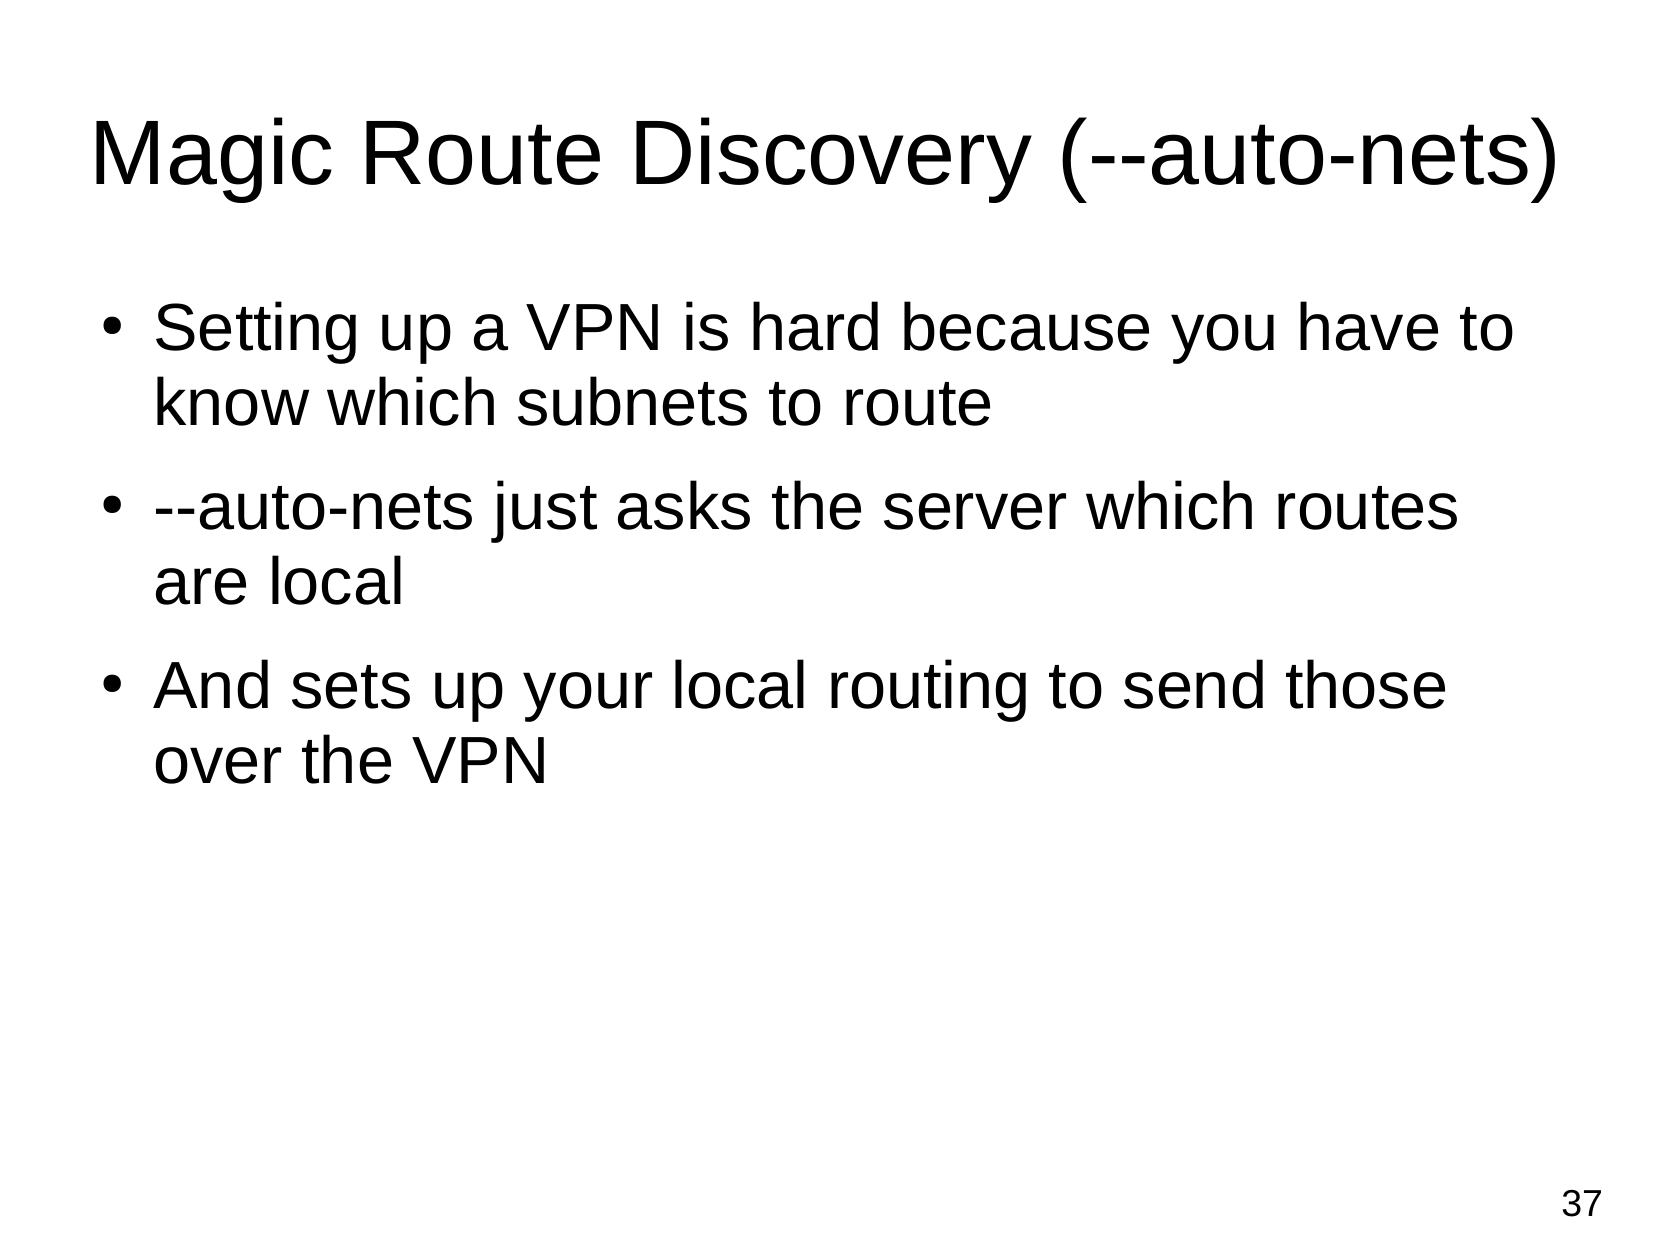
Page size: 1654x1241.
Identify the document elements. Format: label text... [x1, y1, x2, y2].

list Setting up a VPN is hard because you have to know which subnets to route --auto-nets just asks the server which routes are local And sets up your local routing to send those over the VPN [82, 290, 1571, 1109]
title Magic Route Discovery (--auto-nets) [82, 49, 1571, 257]
text_box 37 [1546, 1174, 1619, 1232]
